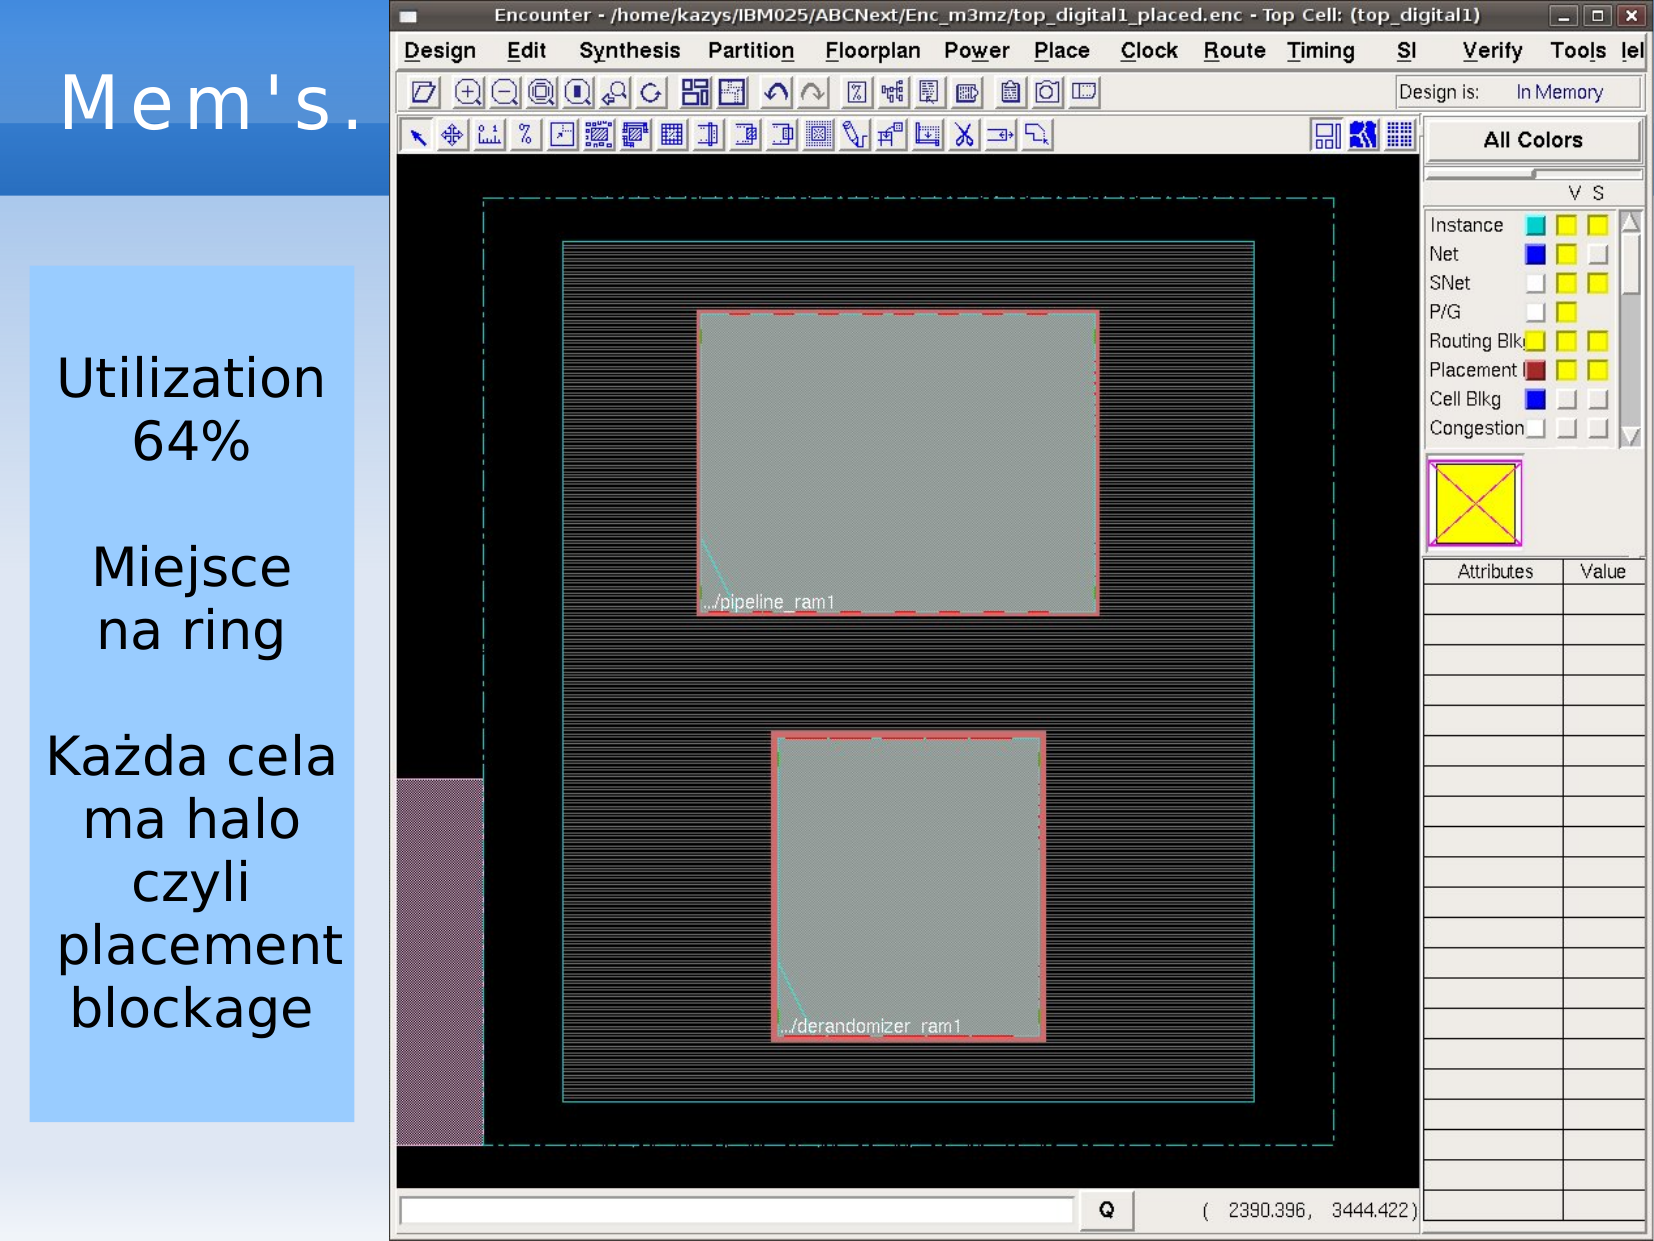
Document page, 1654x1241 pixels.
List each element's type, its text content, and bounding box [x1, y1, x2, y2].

text_box Utilization 64% Miejsce na ring Każda cela ma halo czyli placement blockage [29, 265, 355, 1123]
title Mem's. [59, 29, 389, 178]
picture [0, 0, 1654, 1241]
